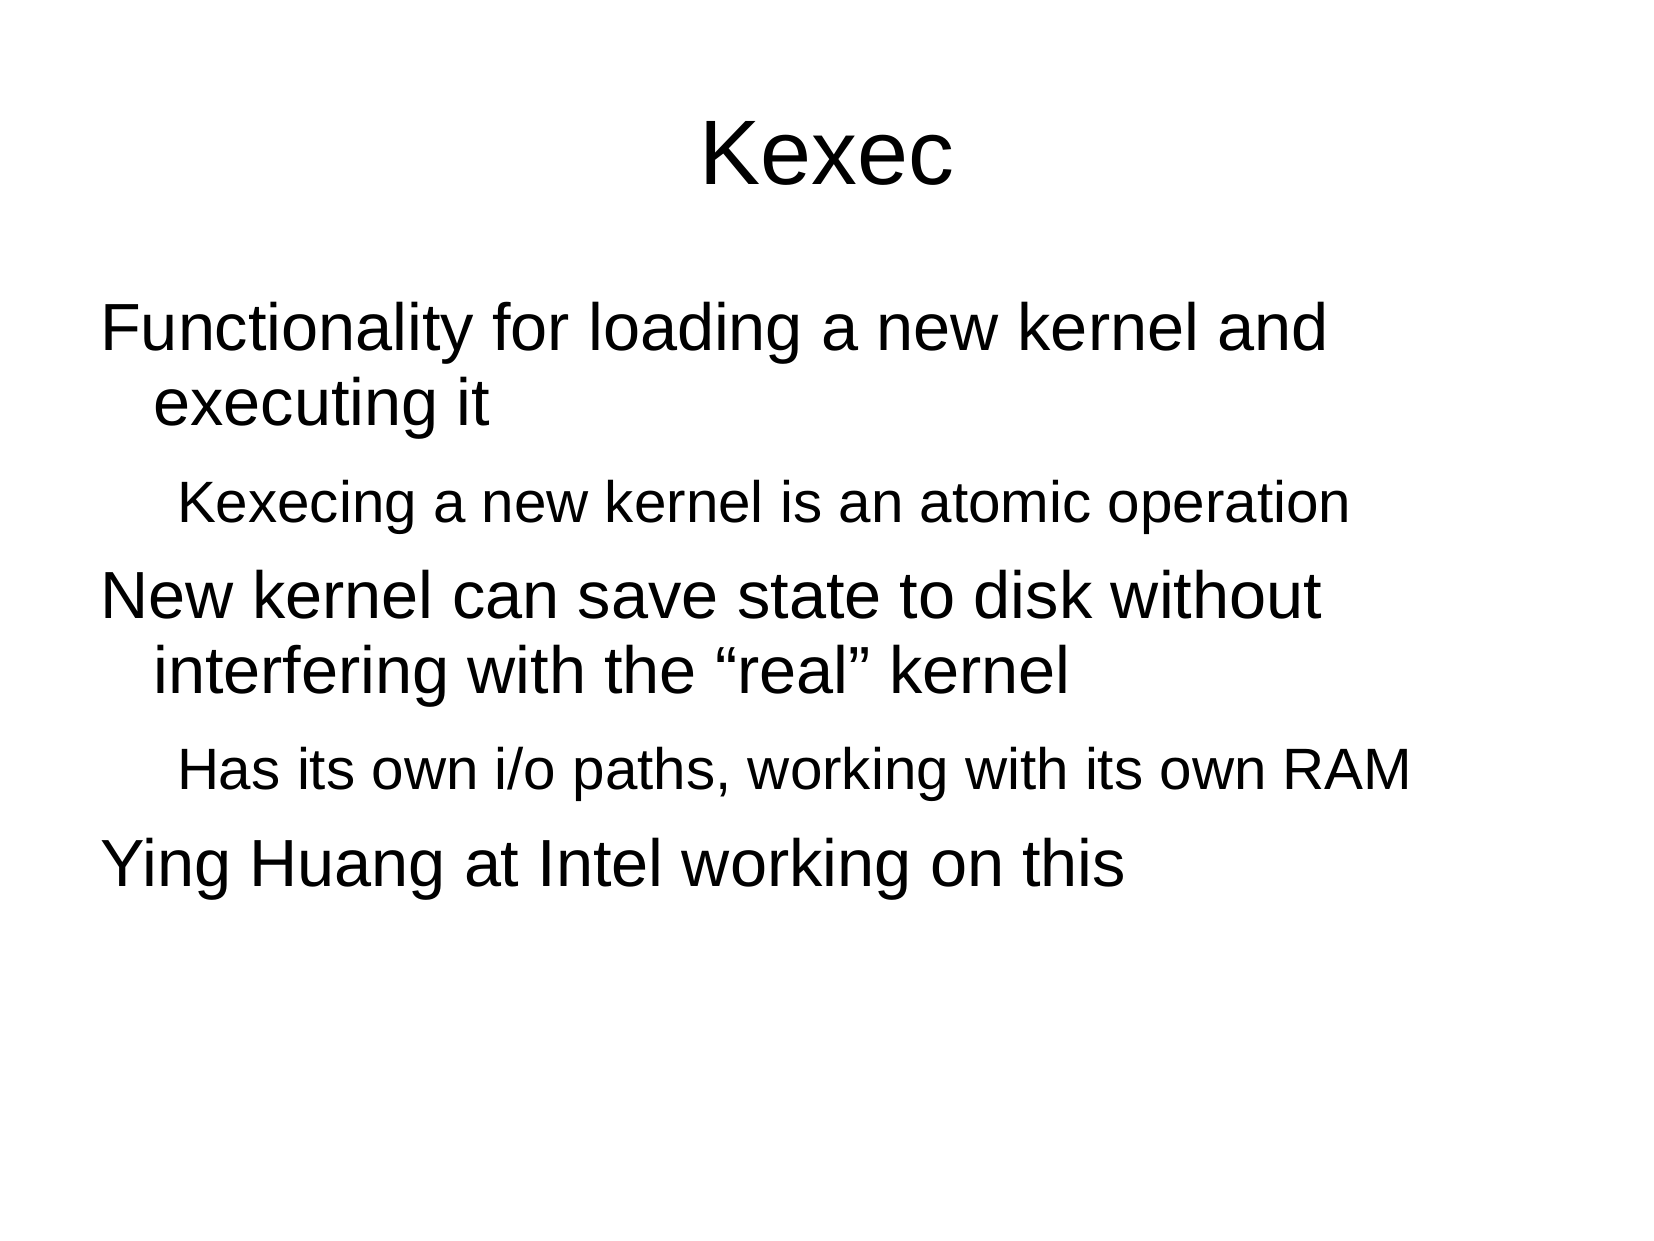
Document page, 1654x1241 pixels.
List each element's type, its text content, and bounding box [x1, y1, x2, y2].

title Kexec [82, 56, 1571, 250]
list Functionality for loading a new kernel and executing it Kexecing a new kernel is an atomic operation New kernel can save state to disk without interfering with the “real” kernel Has its own i/o paths, working with its own RAM Ying Huang at Intel working on this [82, 290, 1571, 1094]
